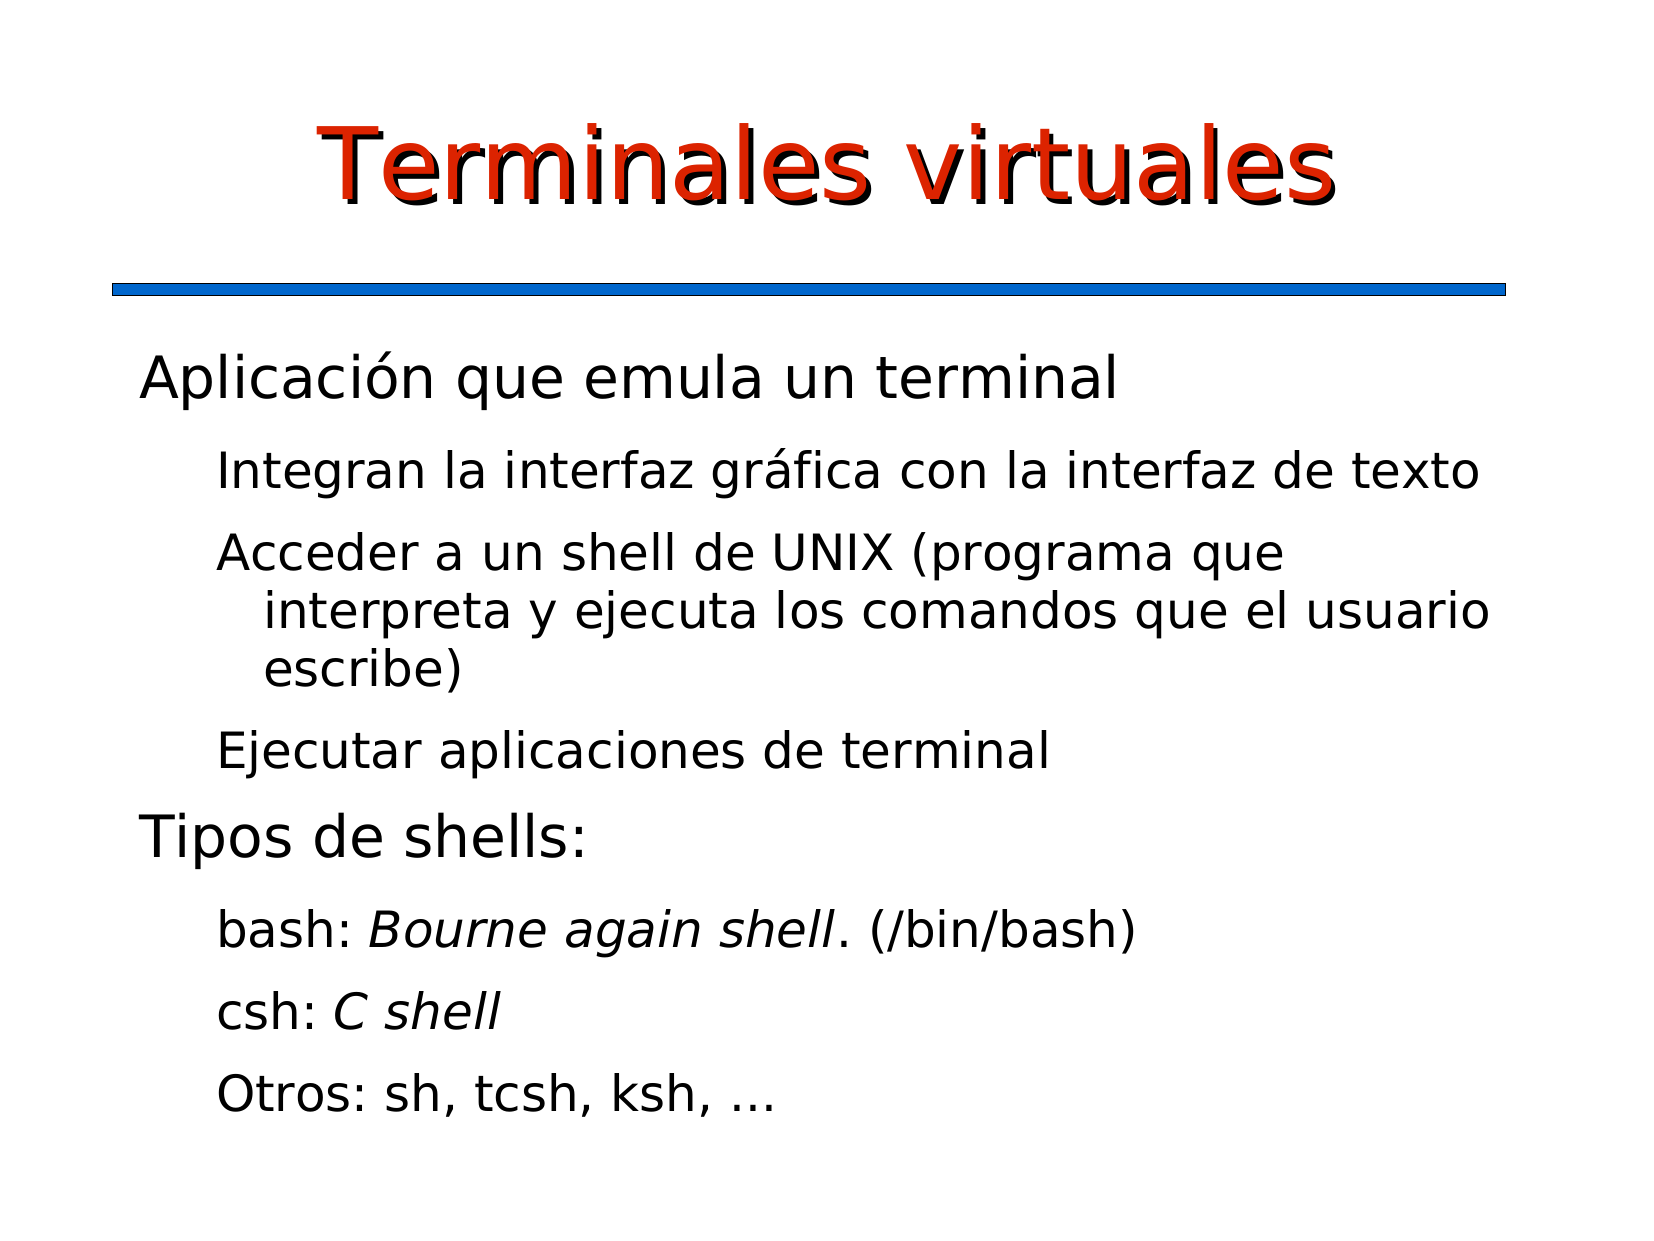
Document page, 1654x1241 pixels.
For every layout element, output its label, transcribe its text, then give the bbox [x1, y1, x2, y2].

list Aplicación que emula un terminal Integran la interfaz gráfica con la interfaz de texto Acceder a un shell de UNIX (programa que interpreta y ejecuta los comandos que el usuario escribe) Ejecutar aplicaciones de terminal Tipos de shells: bash: Bourne again shell. (/bin/bash) csh: C shell Otros: sh, tcsh, ksh, ... [121, 344, 1534, 1127]
title Terminales virtuales [121, 61, 1534, 269]
